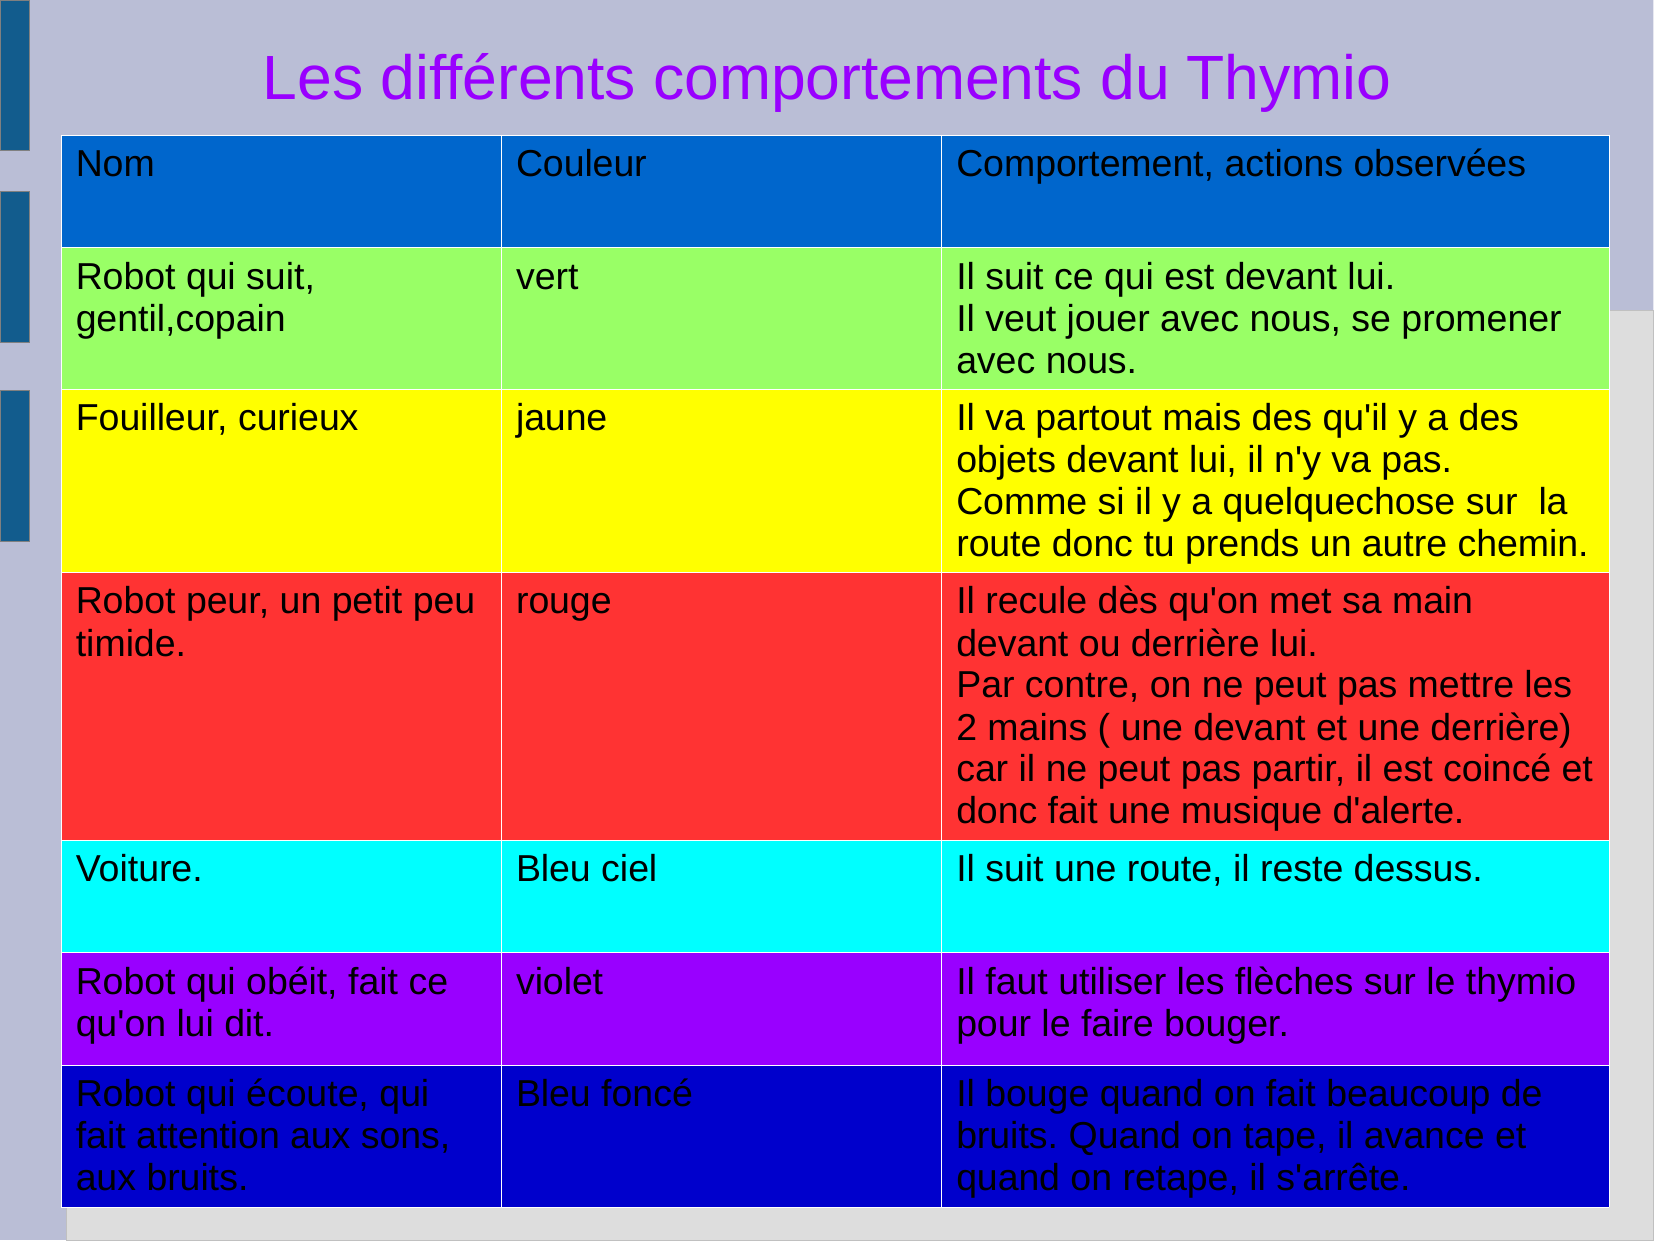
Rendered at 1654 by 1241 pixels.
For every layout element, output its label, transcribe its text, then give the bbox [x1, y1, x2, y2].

table_cell Il va partout mais des qu'il y a des objets devant lui, il n'y va pas. Comme si il y a quelquechose sur la route donc tu prends un autre chemin. [942, 390, 1609, 572]
table_cell Robot qui suit, gentil,copain [62, 248, 501, 389]
table_cell Robot qui écoute, qui fait attention aux sons, aux bruits. [62, 1066, 501, 1207]
table_cell violet [502, 953, 941, 1065]
text_box Les différents comportements du Thymio [248, 35, 1407, 120]
table_cell Il bouge quand on fait beaucoup de bruits. Quand on tape, il avance et quand on retape, il s'arrête. [942, 1066, 1609, 1207]
table_header Couleur [502, 136, 941, 247]
table_cell rouge [502, 573, 941, 840]
table_cell Robot qui obéit, fait ce qu'on lui dit. [62, 953, 501, 1065]
table_cell Il recule dès qu'on met sa main devant ou derrière lui. Par contre, on ne peut pas mettre les 2 mains ( une devant et une derrière) car il ne peut pas partir, il est coincé et donc fait une musique d'alerte. [942, 573, 1609, 840]
table_header Comportement, actions observées [942, 136, 1609, 247]
table_cell Bleu ciel [502, 841, 941, 952]
table_cell vert [502, 248, 941, 389]
table_cell Il suit une route, il reste dessus. [942, 841, 1609, 952]
table_cell Il faut utiliser les flèches sur le thymio pour le faire bouger. [942, 953, 1609, 1065]
table_cell Bleu foncé [502, 1066, 941, 1207]
table_cell Il suit ce qui est devant lui. Il veut jouer avec nous, se promener avec nous. [942, 248, 1609, 389]
table_cell Fouilleur, curieux [62, 390, 501, 572]
table_cell jaune [502, 390, 941, 572]
table_header Nom [62, 136, 501, 247]
table_cell Robot peur, un petit peu timide. [62, 573, 501, 840]
table_cell Voiture. [62, 841, 501, 952]
